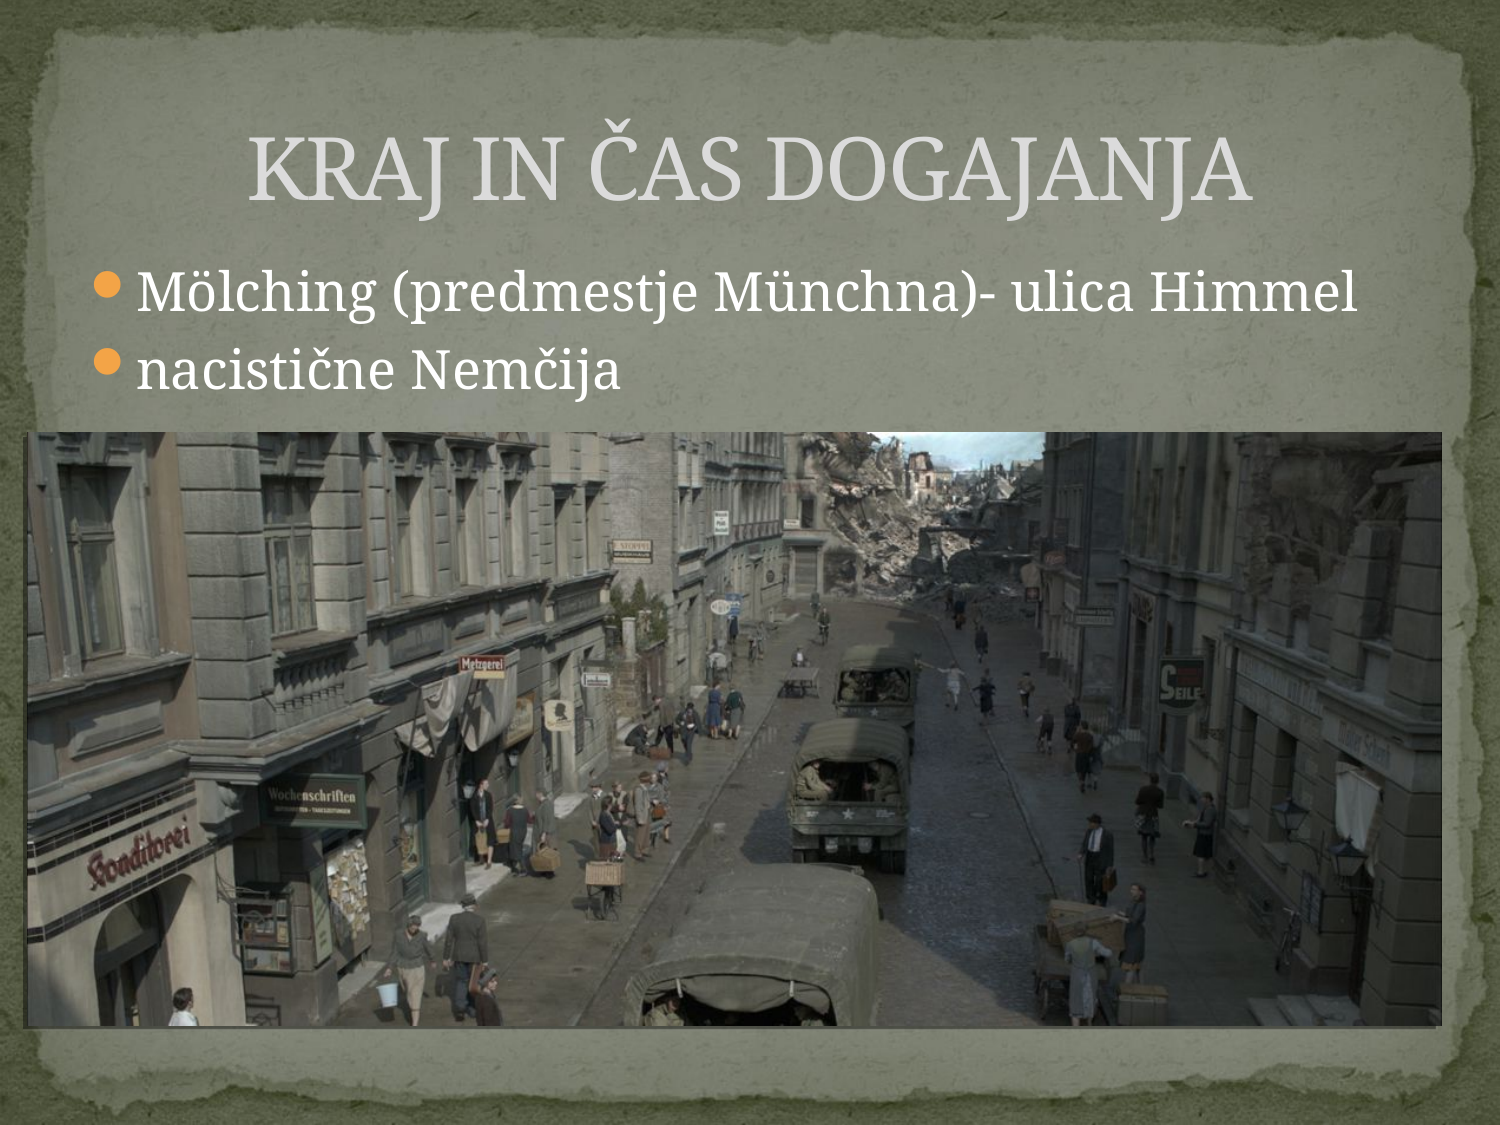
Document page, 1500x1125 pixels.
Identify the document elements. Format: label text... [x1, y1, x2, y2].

title KRAJ IN ČAS DOGAJANJA [75, 24, 1425, 225]
list Mölching (predmestje Münchna)- ulica Himmel nacistične Nemčija [75, 249, 1425, 432]
picture [0, 0, 1500, 1125]
